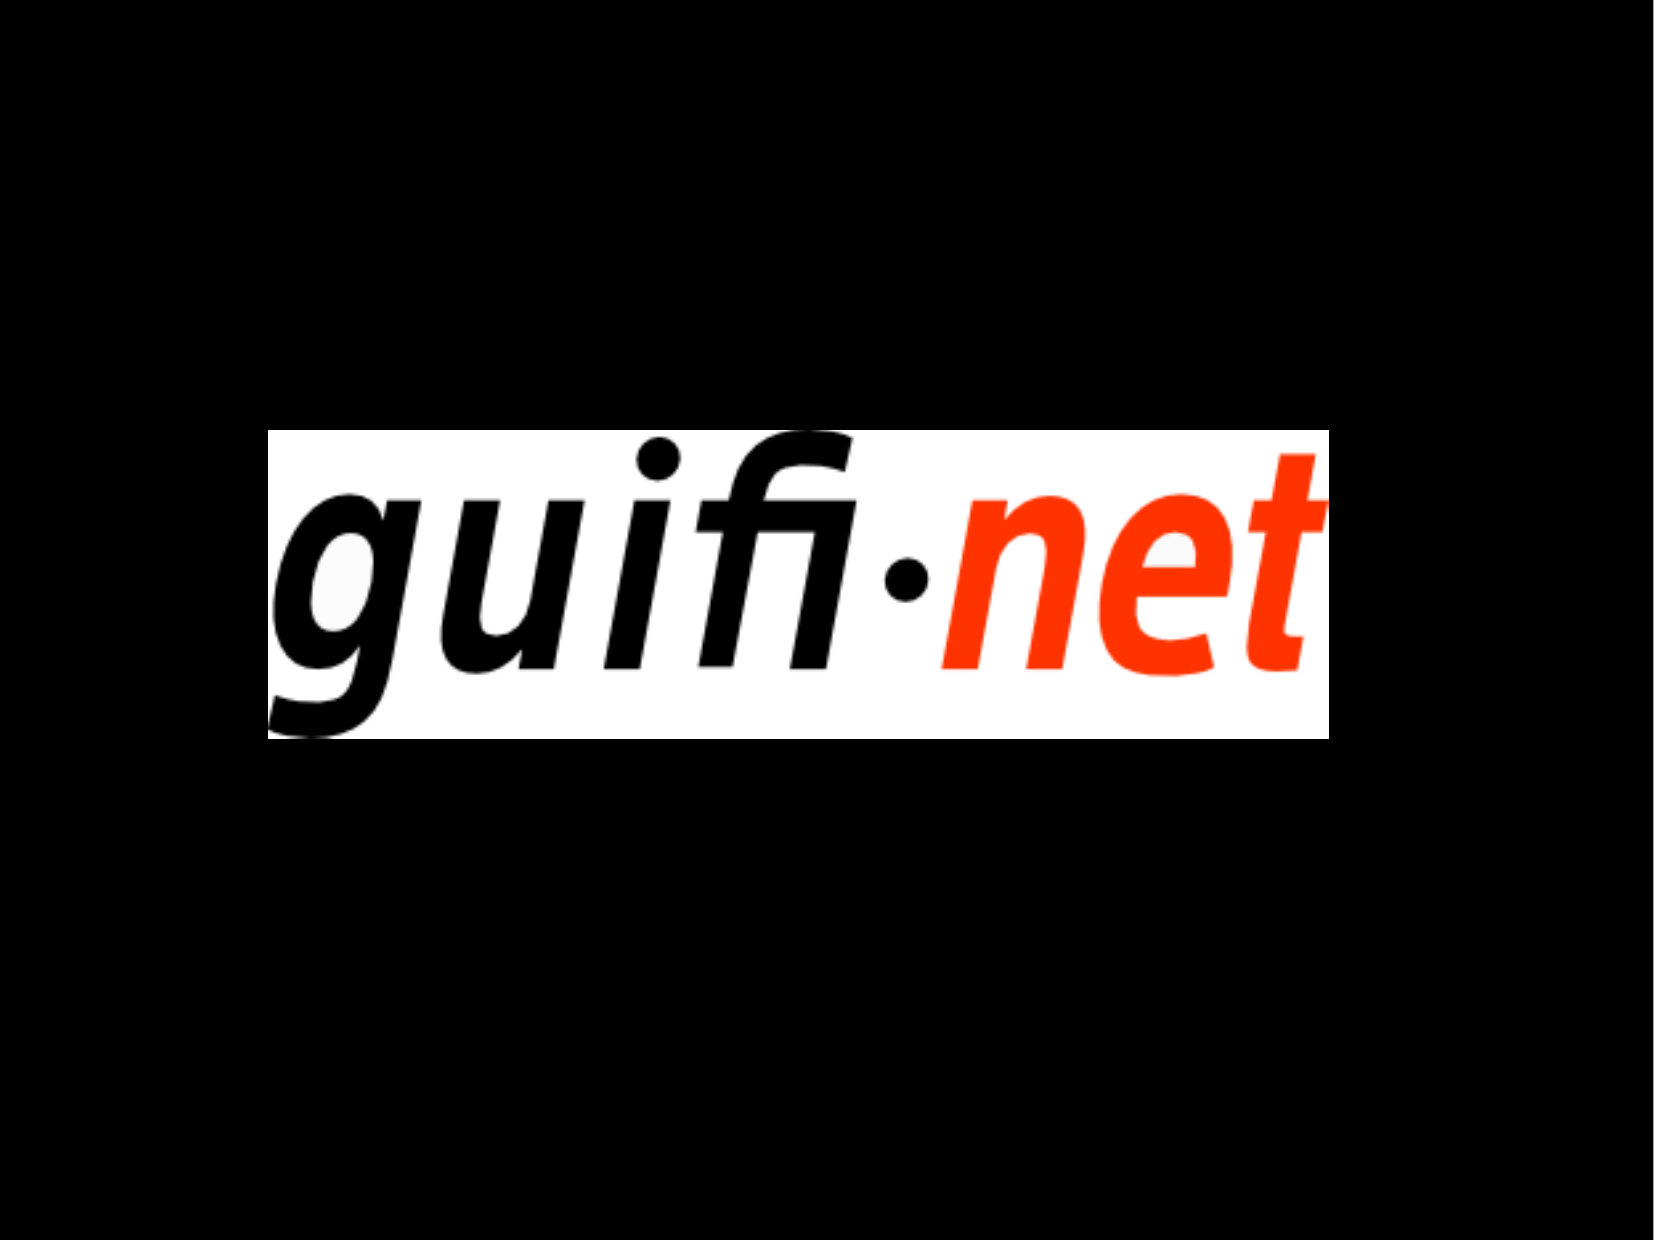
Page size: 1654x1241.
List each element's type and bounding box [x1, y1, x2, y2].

picture [268, 430, 1329, 739]
